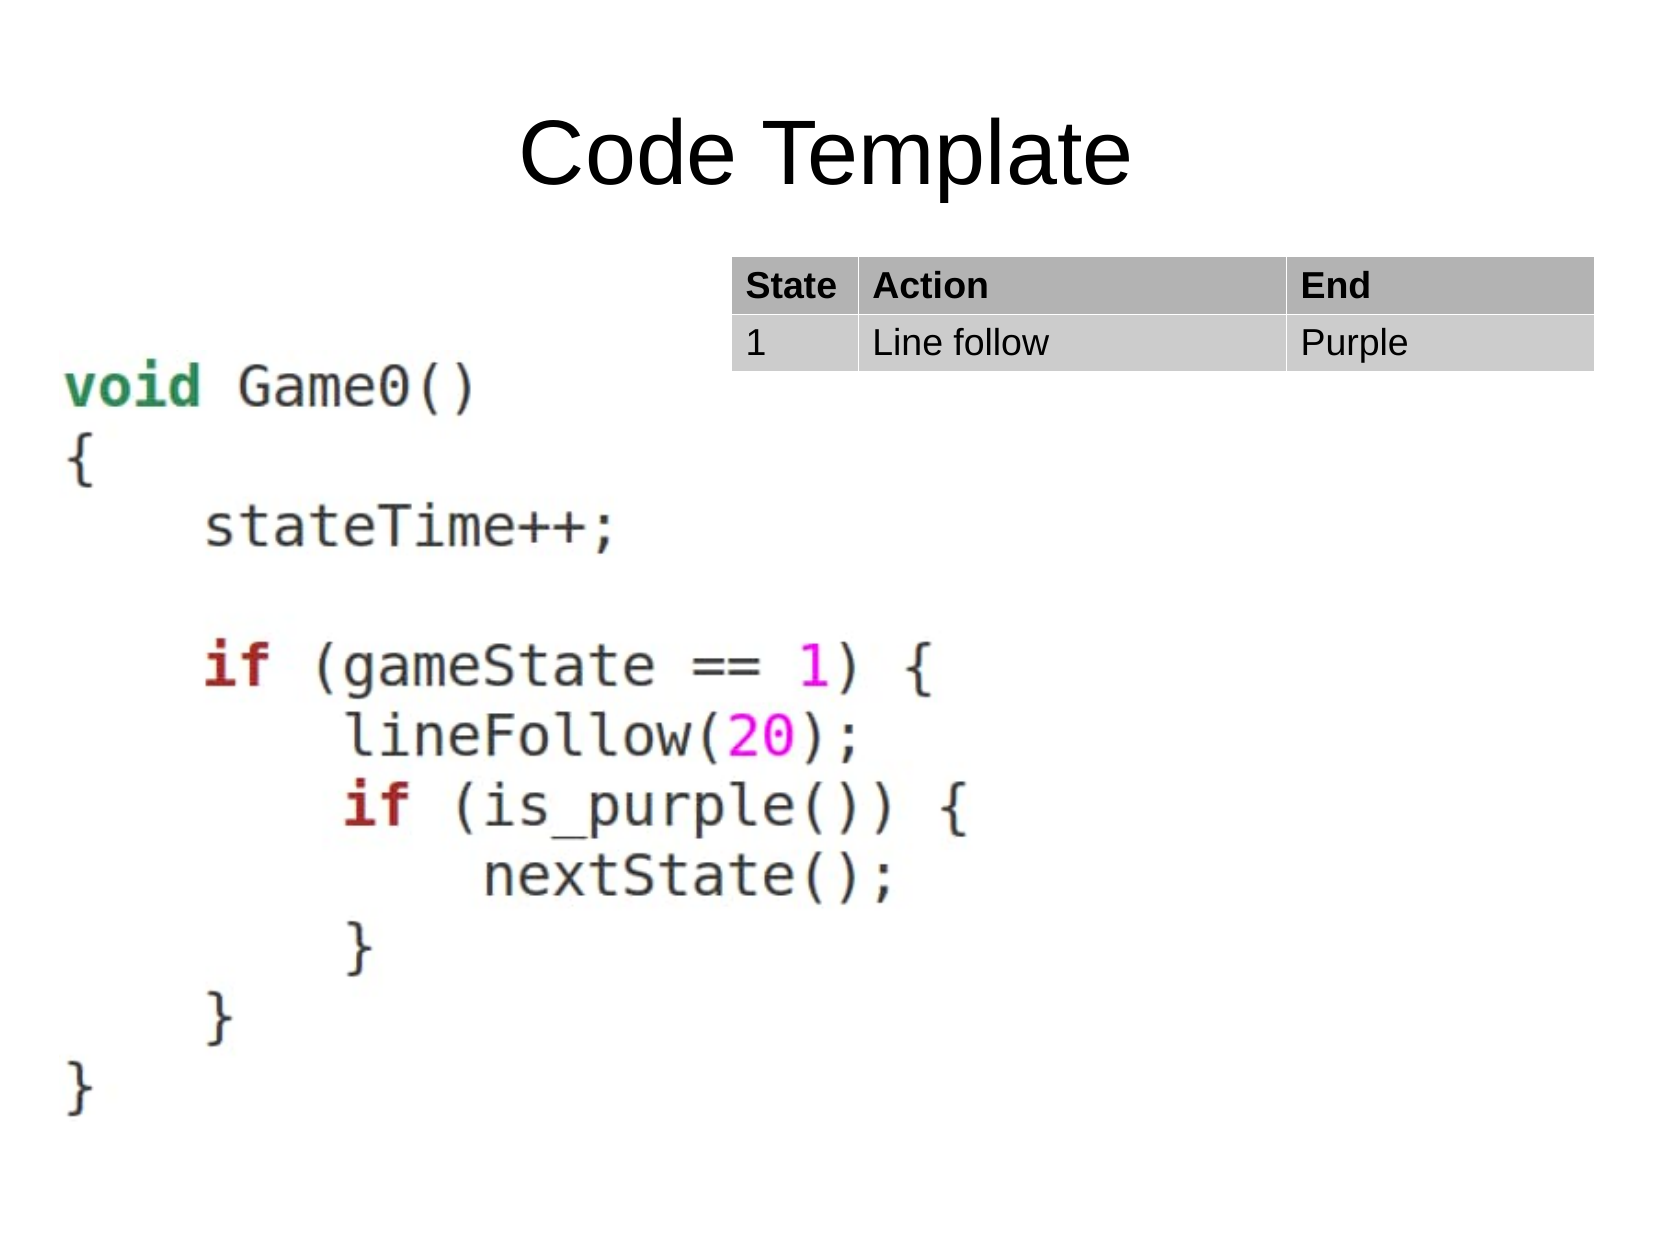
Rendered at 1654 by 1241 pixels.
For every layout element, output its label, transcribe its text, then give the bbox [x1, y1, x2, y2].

table_header State [732, 257, 858, 314]
title Code Template [82, 49, 1571, 257]
table_header Action [859, 257, 1286, 314]
table_cell Line follow [859, 315, 1286, 371]
table_cell Purple [1287, 315, 1594, 371]
picture [59, 350, 993, 1133]
table_header End [1287, 257, 1594, 314]
table_cell 1 [732, 315, 858, 371]
